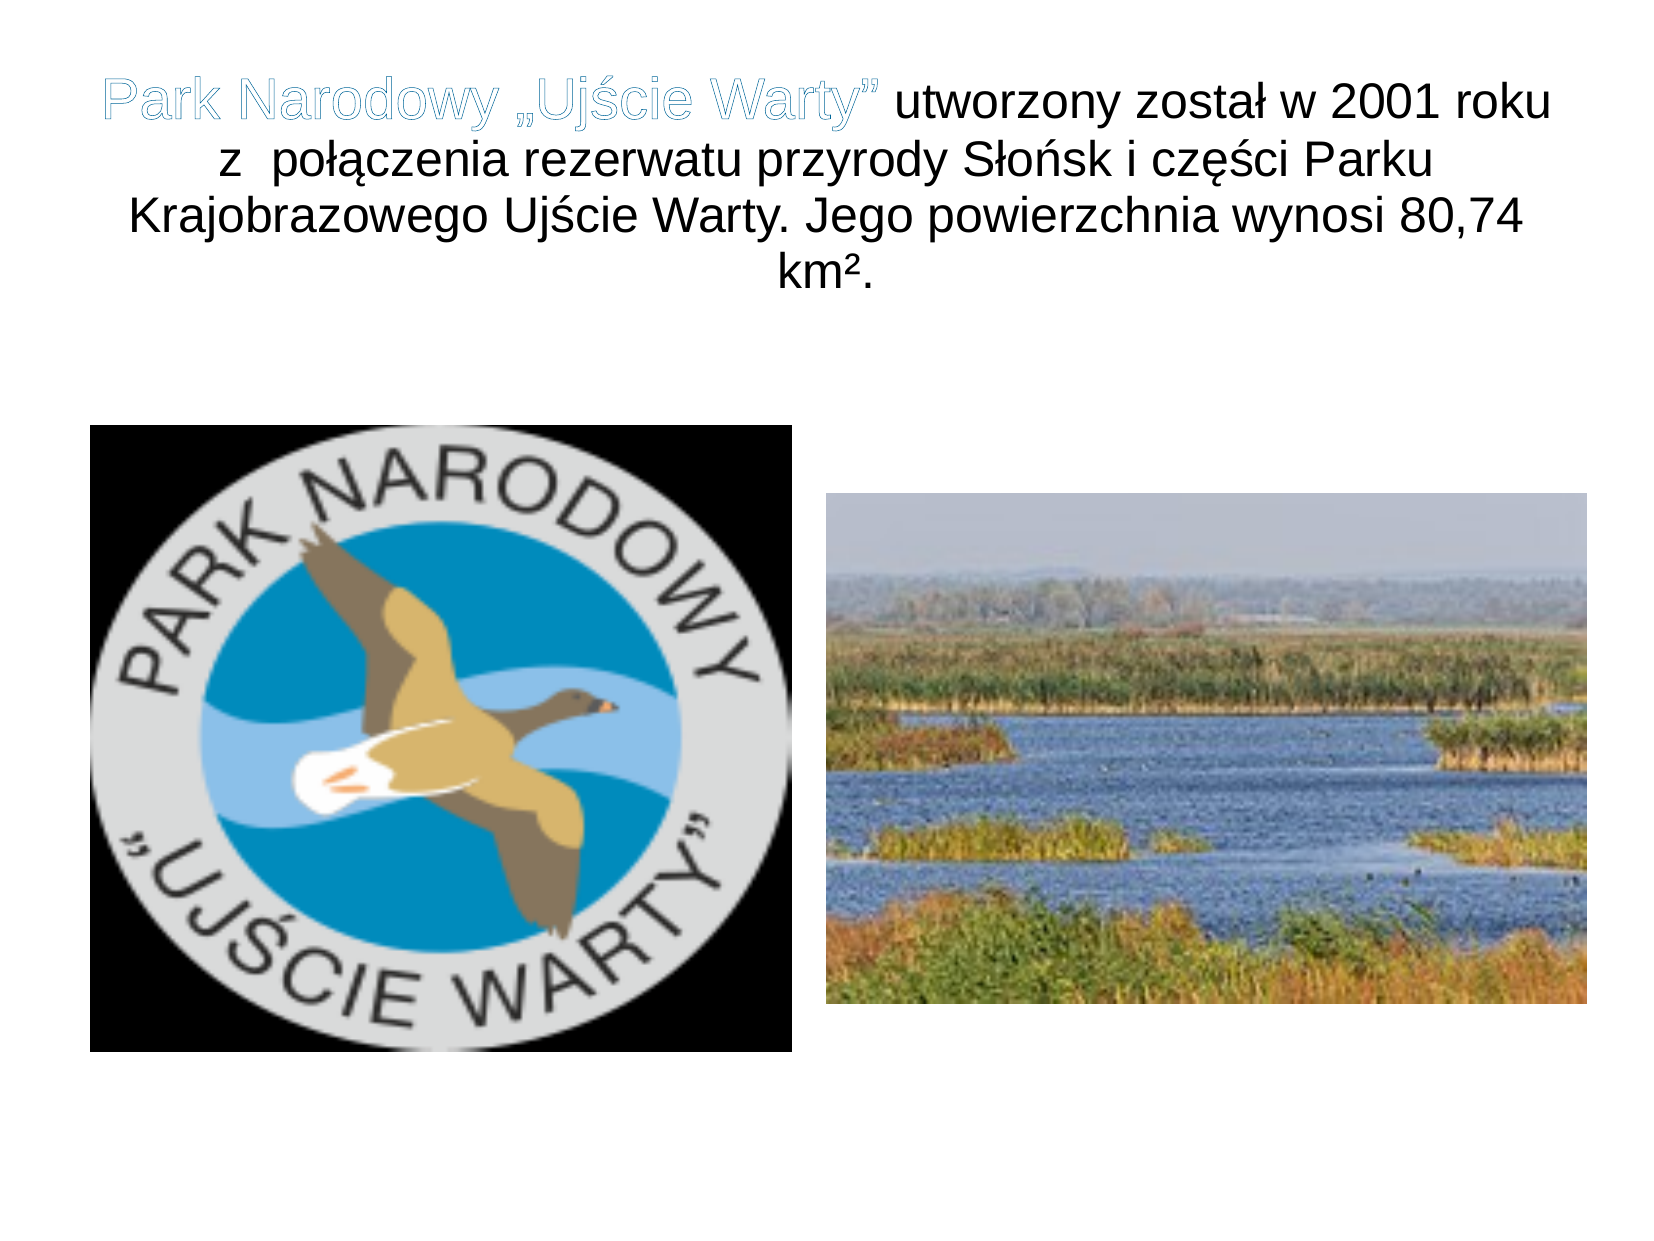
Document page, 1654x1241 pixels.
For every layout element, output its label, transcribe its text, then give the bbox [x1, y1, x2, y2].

picture [90, 425, 792, 1052]
picture [826, 493, 1587, 1004]
title Park Narodowy „Ujście Warty” utworzony został w 2001 roku z połączenia rezerwatu przyrody Słońsk i części Parku Krajobrazowego Ujście Warty. Jego powierzchnia wynosi 80,74 km². [82, 66, 1571, 299]
